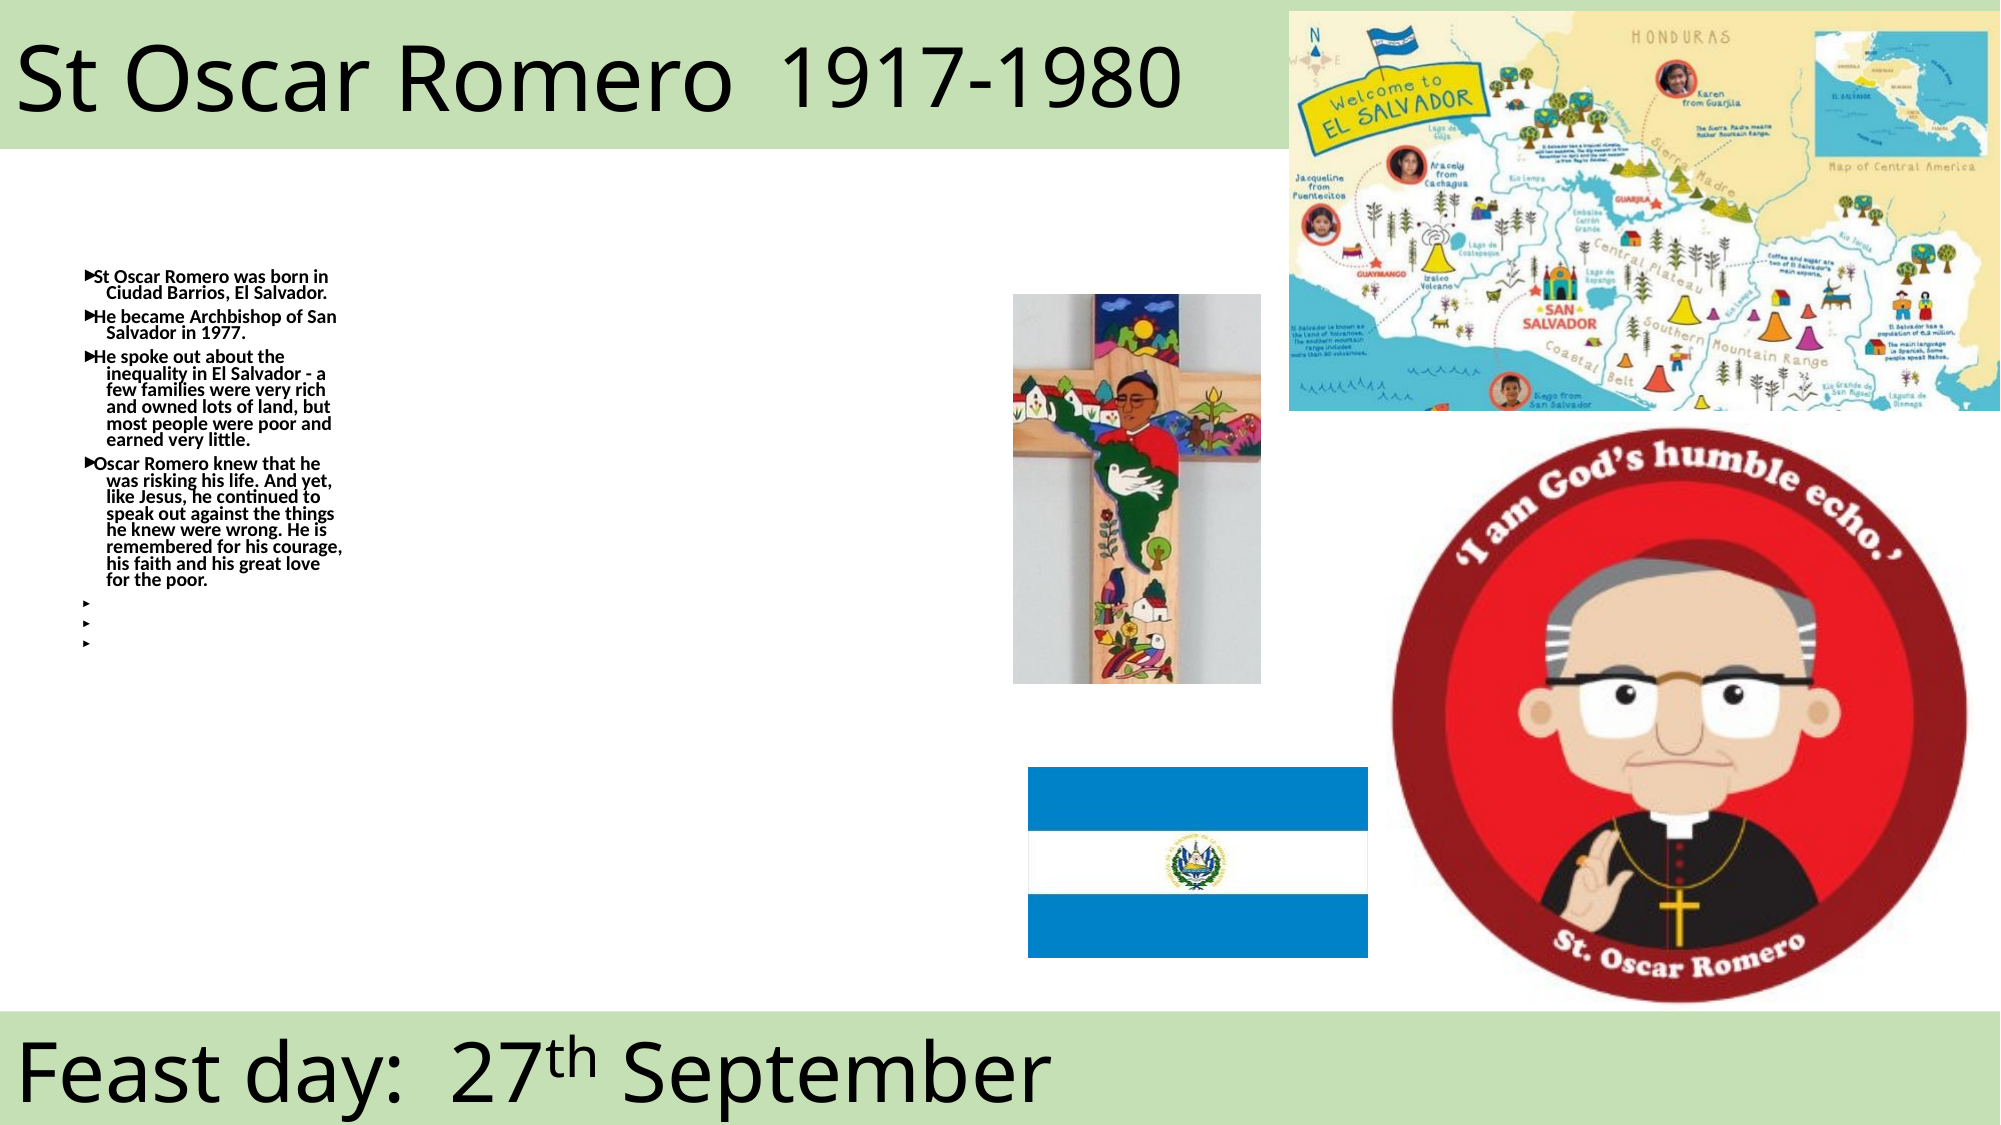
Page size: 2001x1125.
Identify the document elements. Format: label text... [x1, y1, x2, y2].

list St Oscar Romero was born in Ciudad Barrios, El Salvador. He became Archbishop of San Salvador in 1977. He spoke out about the inequality in El Salvador - a few families were very rich and owned lots of land, but most people were poor and earned very little. Oscar Romero knew that he was risking his life. And yet, like Jesus, he continued to speak out against the things he knew were wrong. He is remembered for his courage, his faith and his great love for the poor. [26, 167, 1050, 981]
text_box St Oscar Romero [0, 0, 2000, 149]
picture [1028, 820, 1368, 895]
picture [1289, 11, 2000, 411]
text_box 1917-1980 [762, 16, 1289, 133]
picture [1013, 294, 1261, 684]
text_box Feast day: 27th September [0, 1011, 2000, 1125]
picture [1206, 767, 1368, 818]
picture [1386, 422, 1974, 1010]
picture [1028, 906, 1368, 958]
